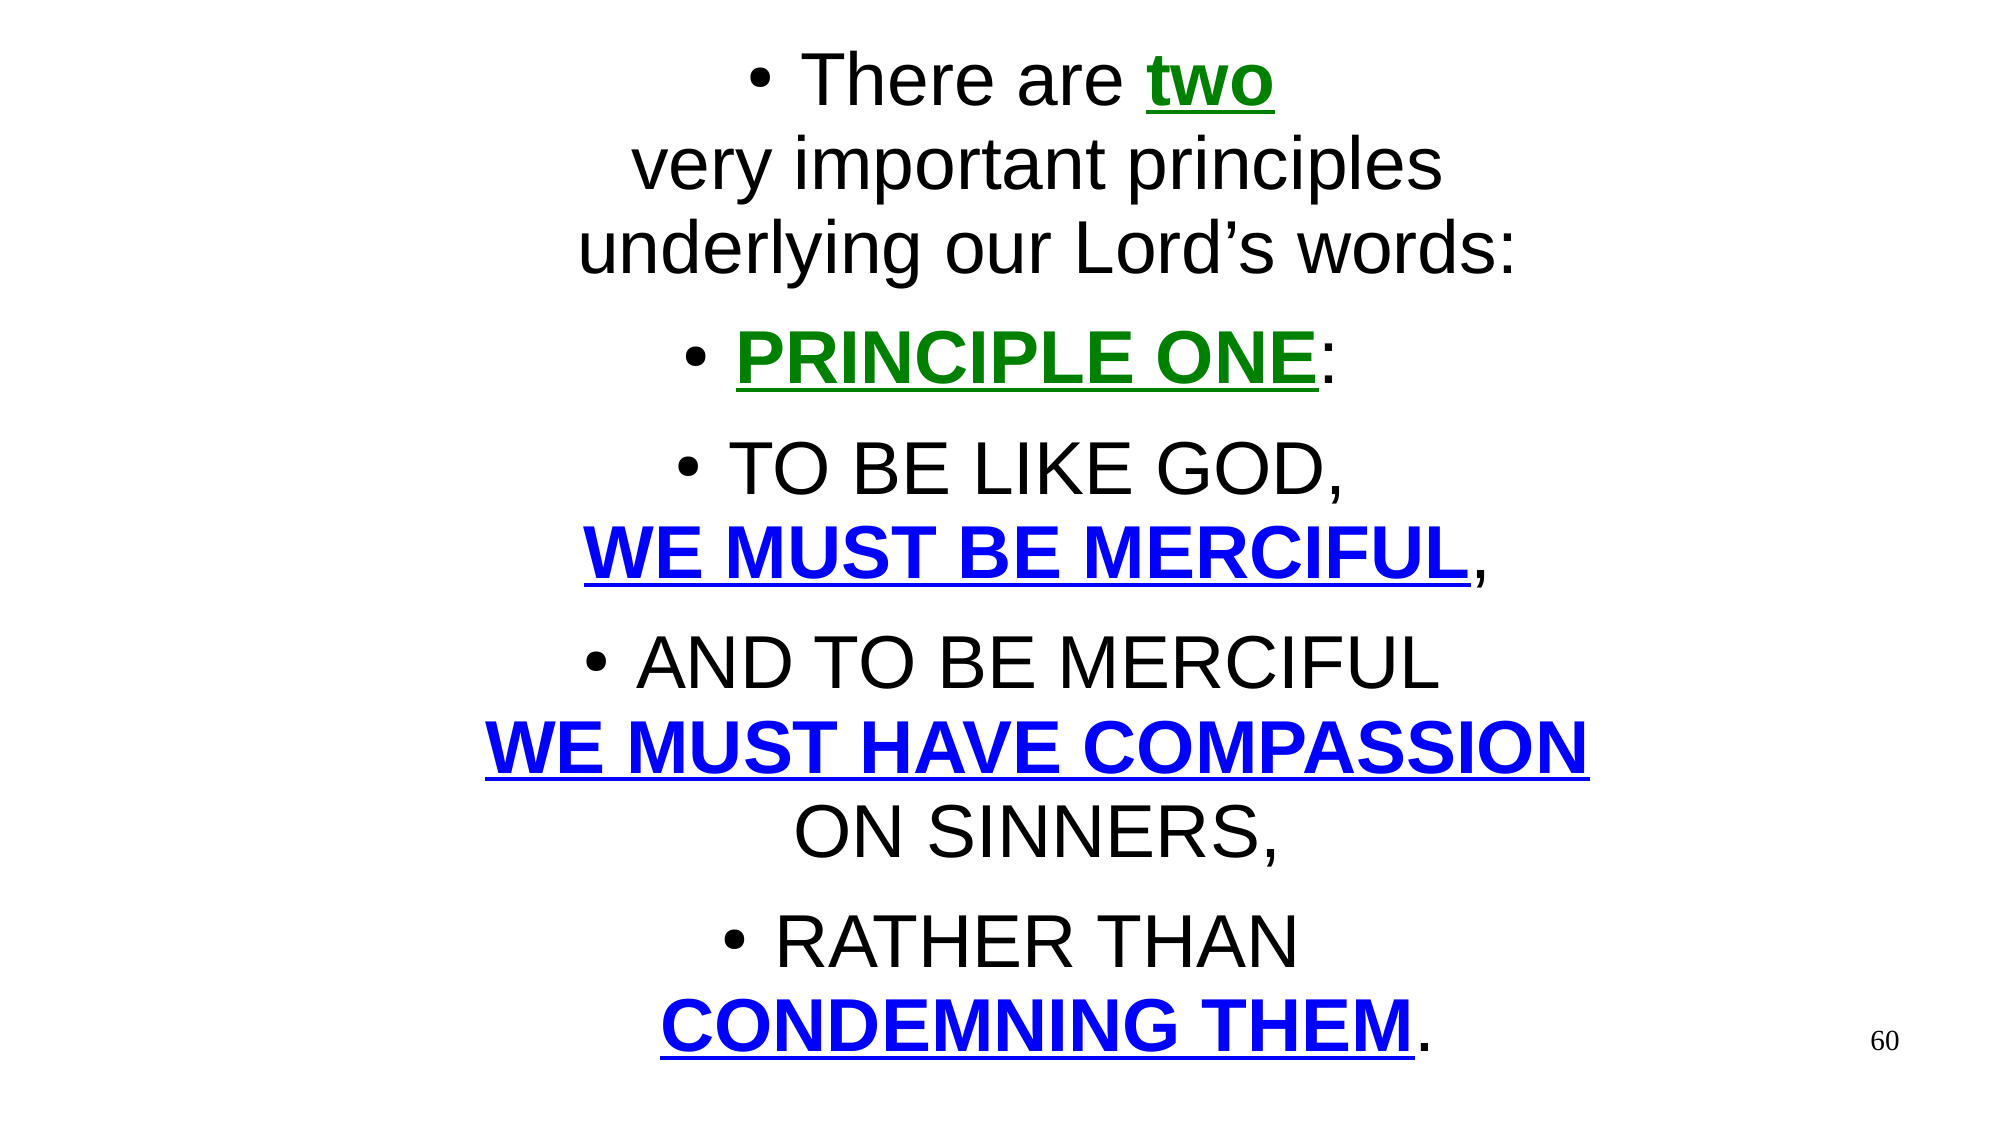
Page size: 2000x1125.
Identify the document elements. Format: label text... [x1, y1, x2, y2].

list There are two very important principles underlying our Lord’s words: PRINCIPLE ONE: TO BE LIKE GOD, WE MUST BE MERCIFUL, AND TO BE MERCIFUL WE MUST HAVE COMPASSION ON SINNERS, RATHER THAN CONDEMNING THEM. [37, 37, 1988, 1088]
